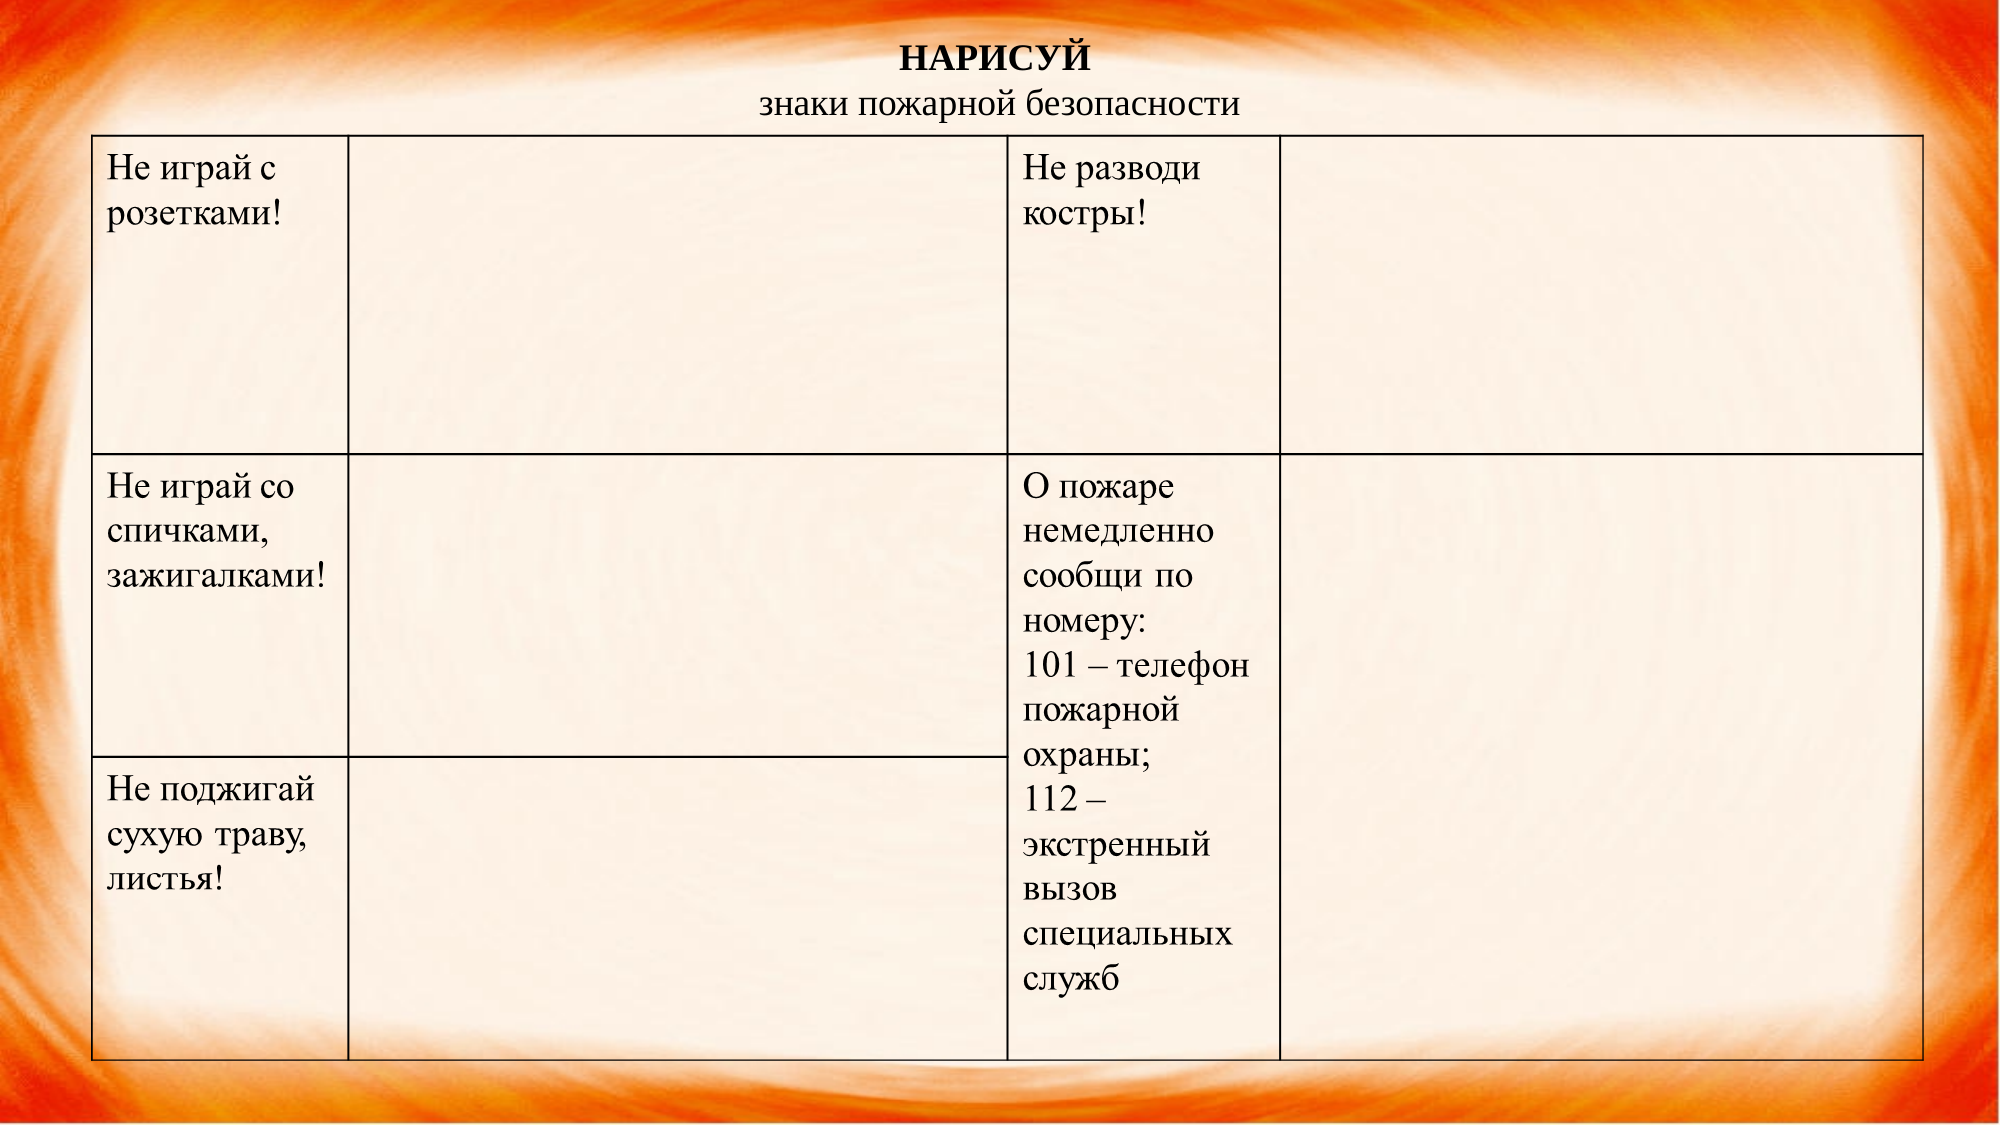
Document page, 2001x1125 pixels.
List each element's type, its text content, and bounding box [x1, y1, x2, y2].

text_box НАРИСУЙ знаки пожарной безопасности [91, 25, 1909, 131]
picture [0, 0, 2000, 1125]
